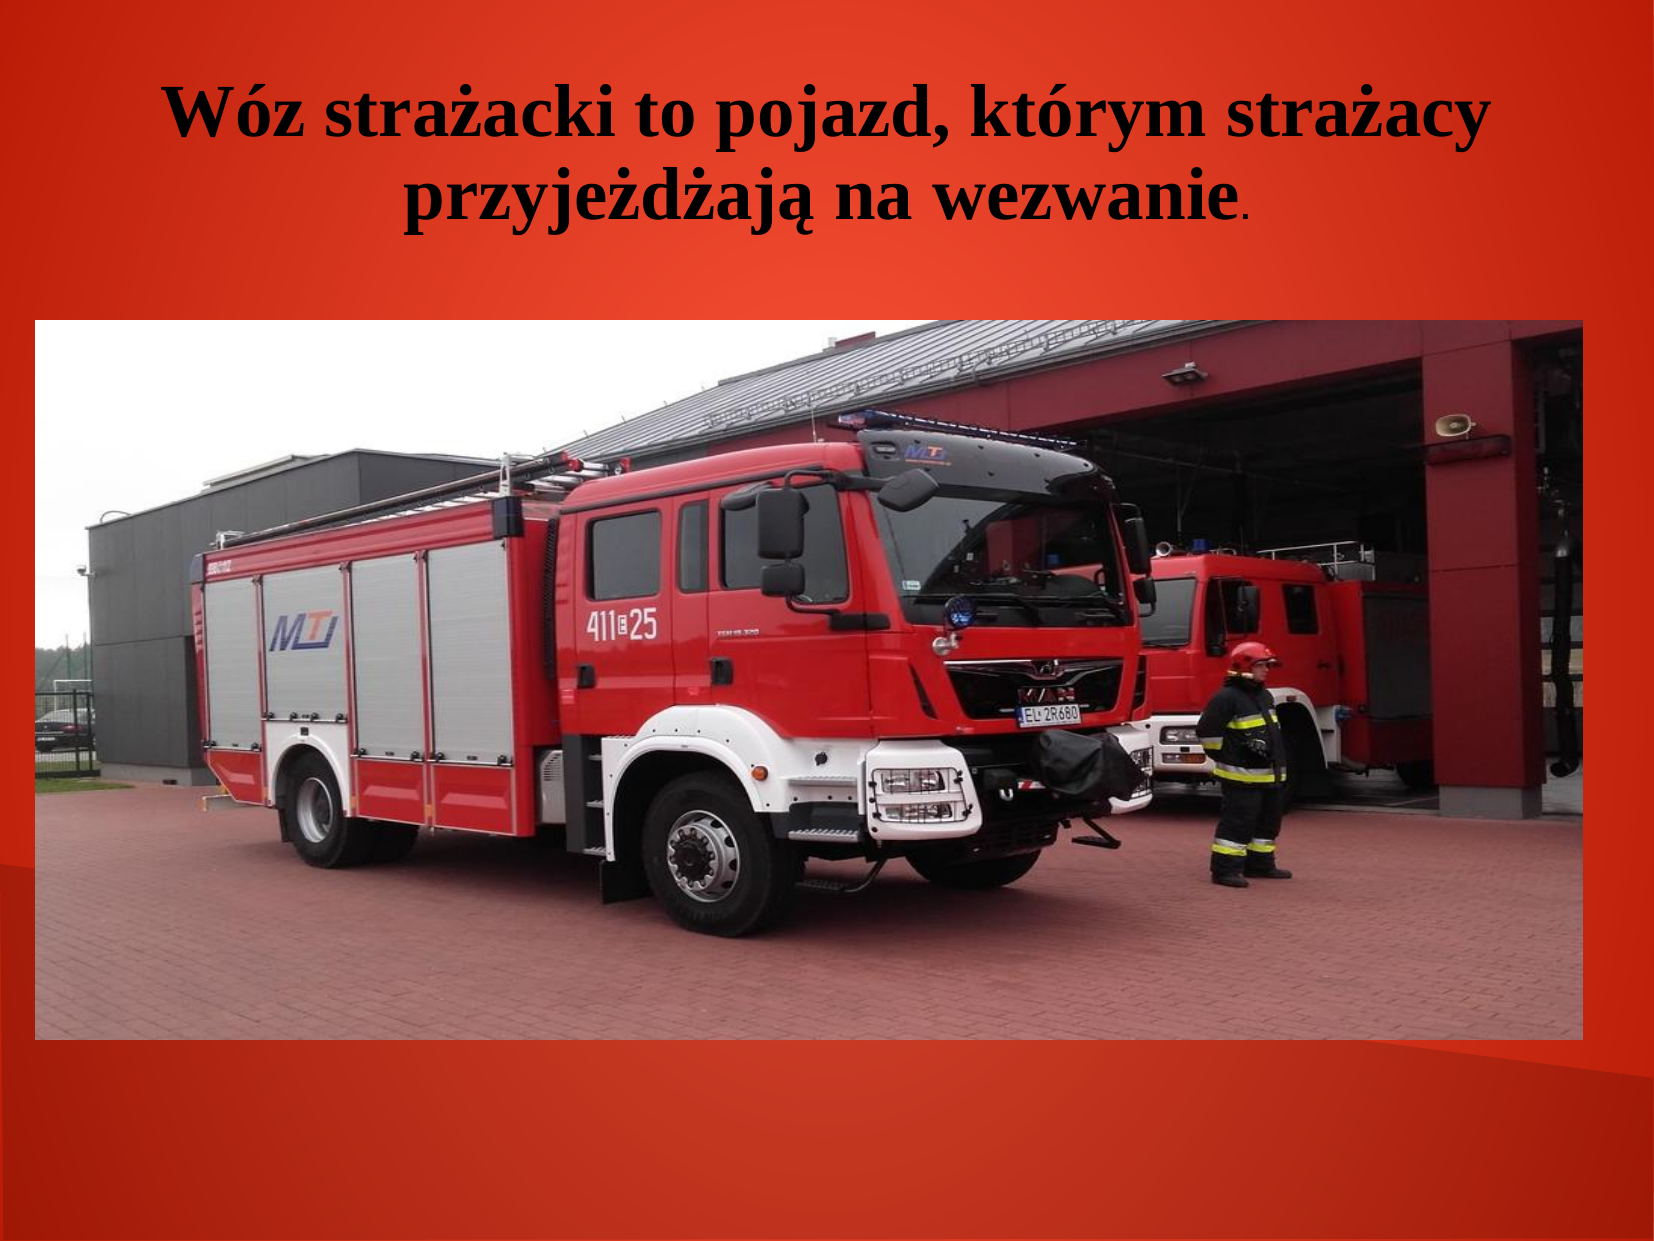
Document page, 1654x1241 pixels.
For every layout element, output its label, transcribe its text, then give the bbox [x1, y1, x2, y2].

picture [35, 320, 1583, 1040]
title Wóz strażacki to pojazd, którym strażacy przyjeżdżają na wezwanie. [82, 49, 1571, 257]
